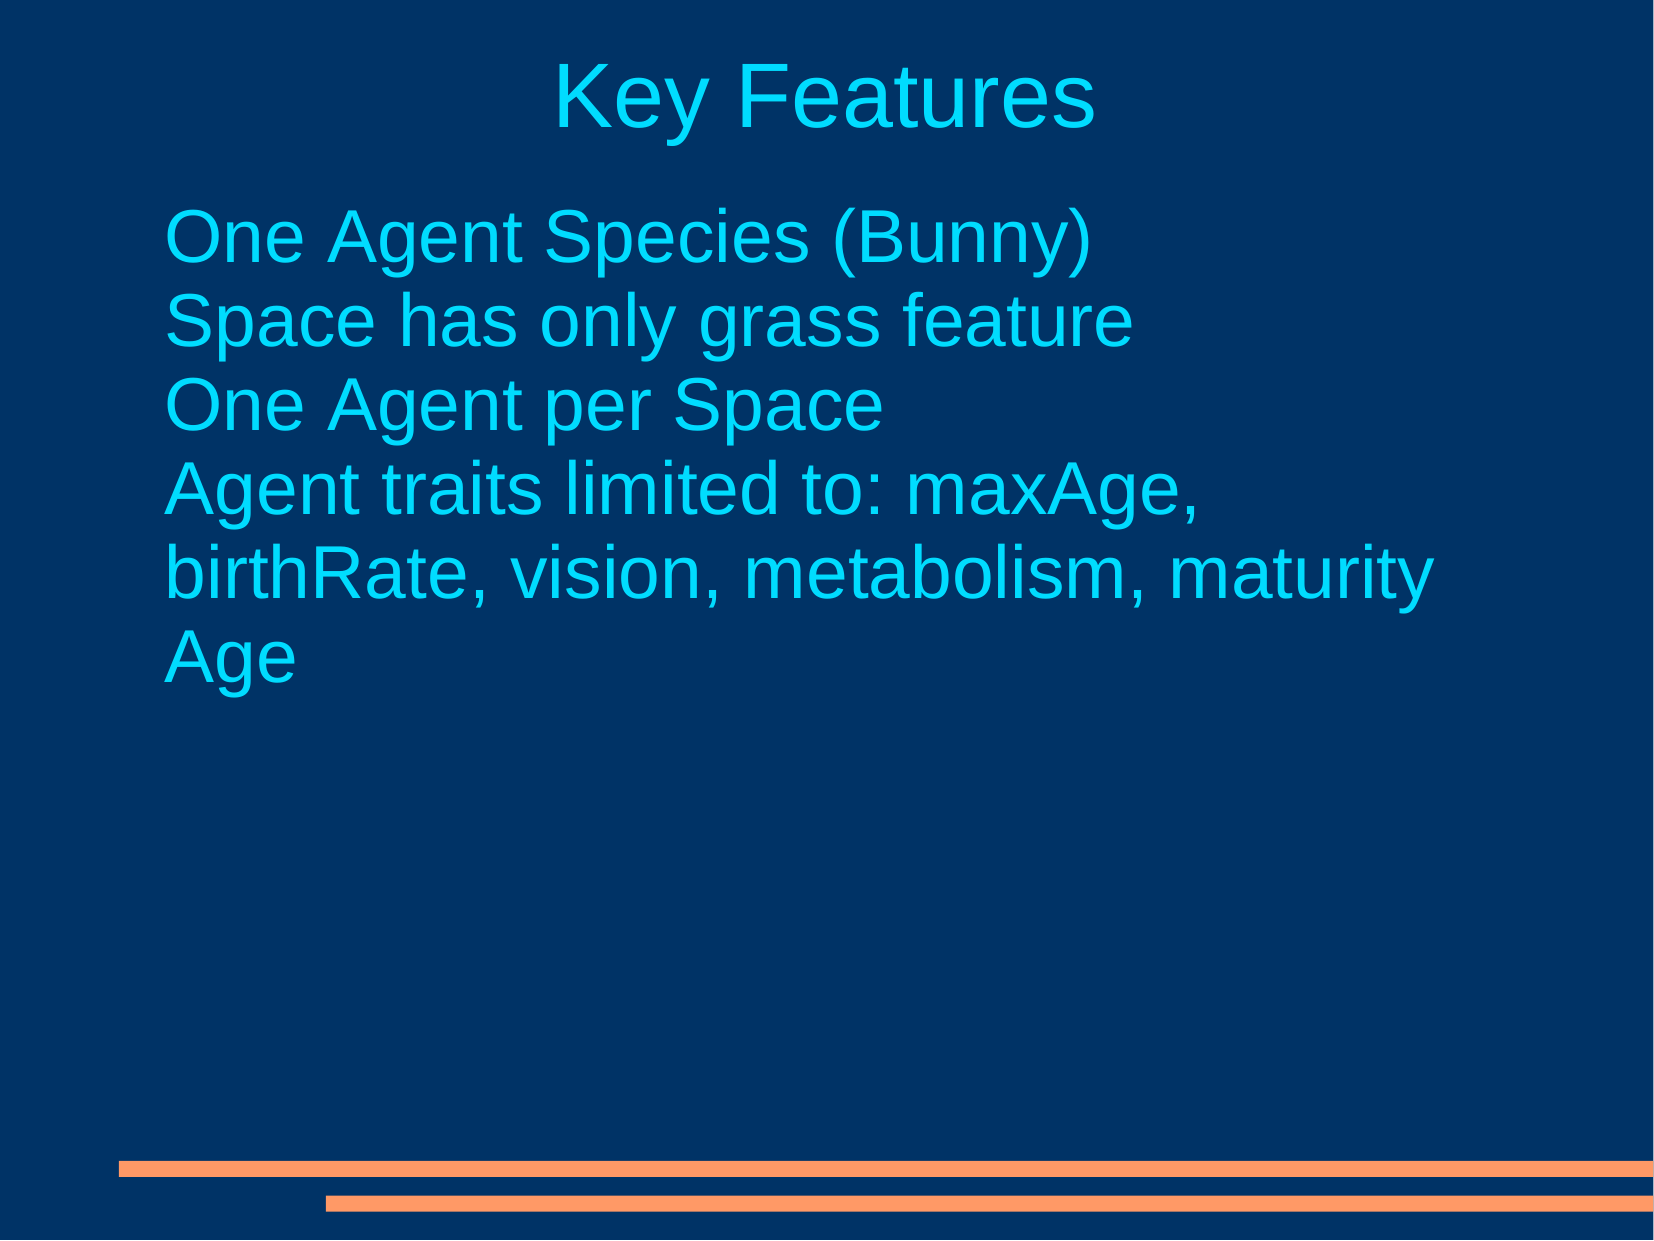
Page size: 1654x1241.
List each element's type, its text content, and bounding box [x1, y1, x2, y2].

text_box Key Features [337, 37, 1313, 155]
text_box One Agent Species (Bunny) Space has only grass feature One Agent per Space Agent traits limited to: maxAge, birthRate, vision, metabolism, maturity Age [150, 187, 1463, 707]
